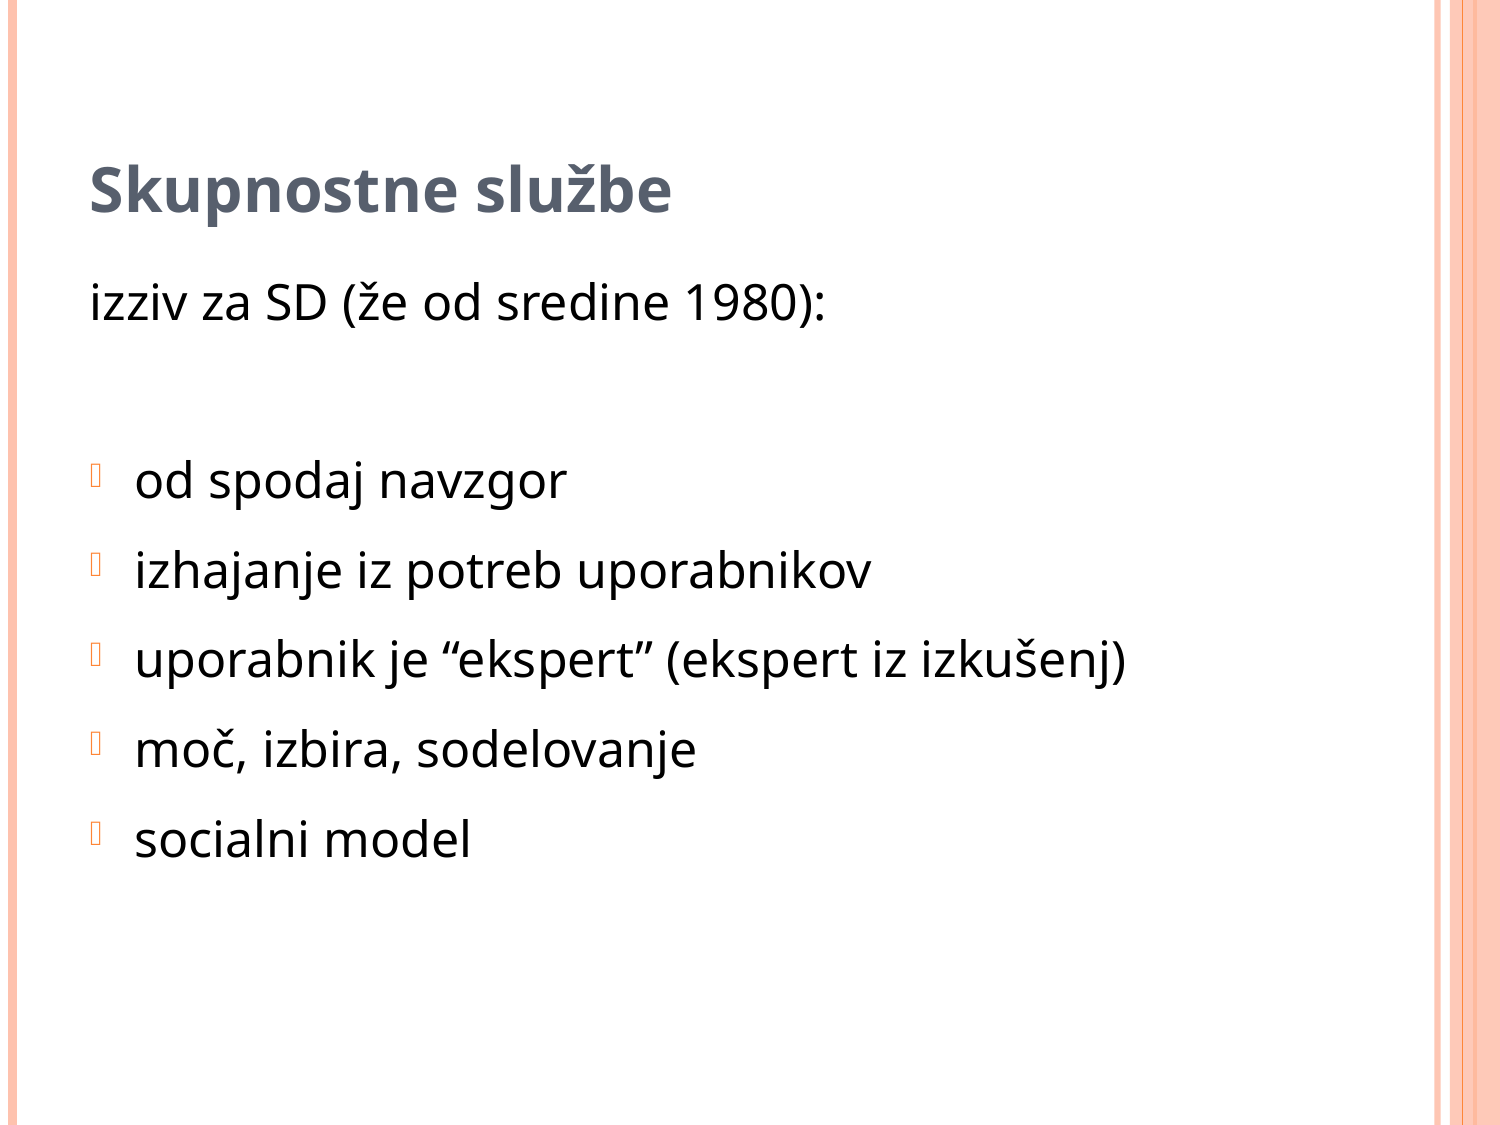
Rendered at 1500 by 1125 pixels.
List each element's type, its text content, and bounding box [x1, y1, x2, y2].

list izziv za SD (že od sredine 1980): od spodaj navzgor izhajanje iz potreb uporabnikov uporabnik je “ekspert” (ekspert iz izkušenj) moč, izbira, sodelovanje socialni model [75, 262, 1300, 1062]
title Skupnostne službe [75, 45, 1300, 233]
